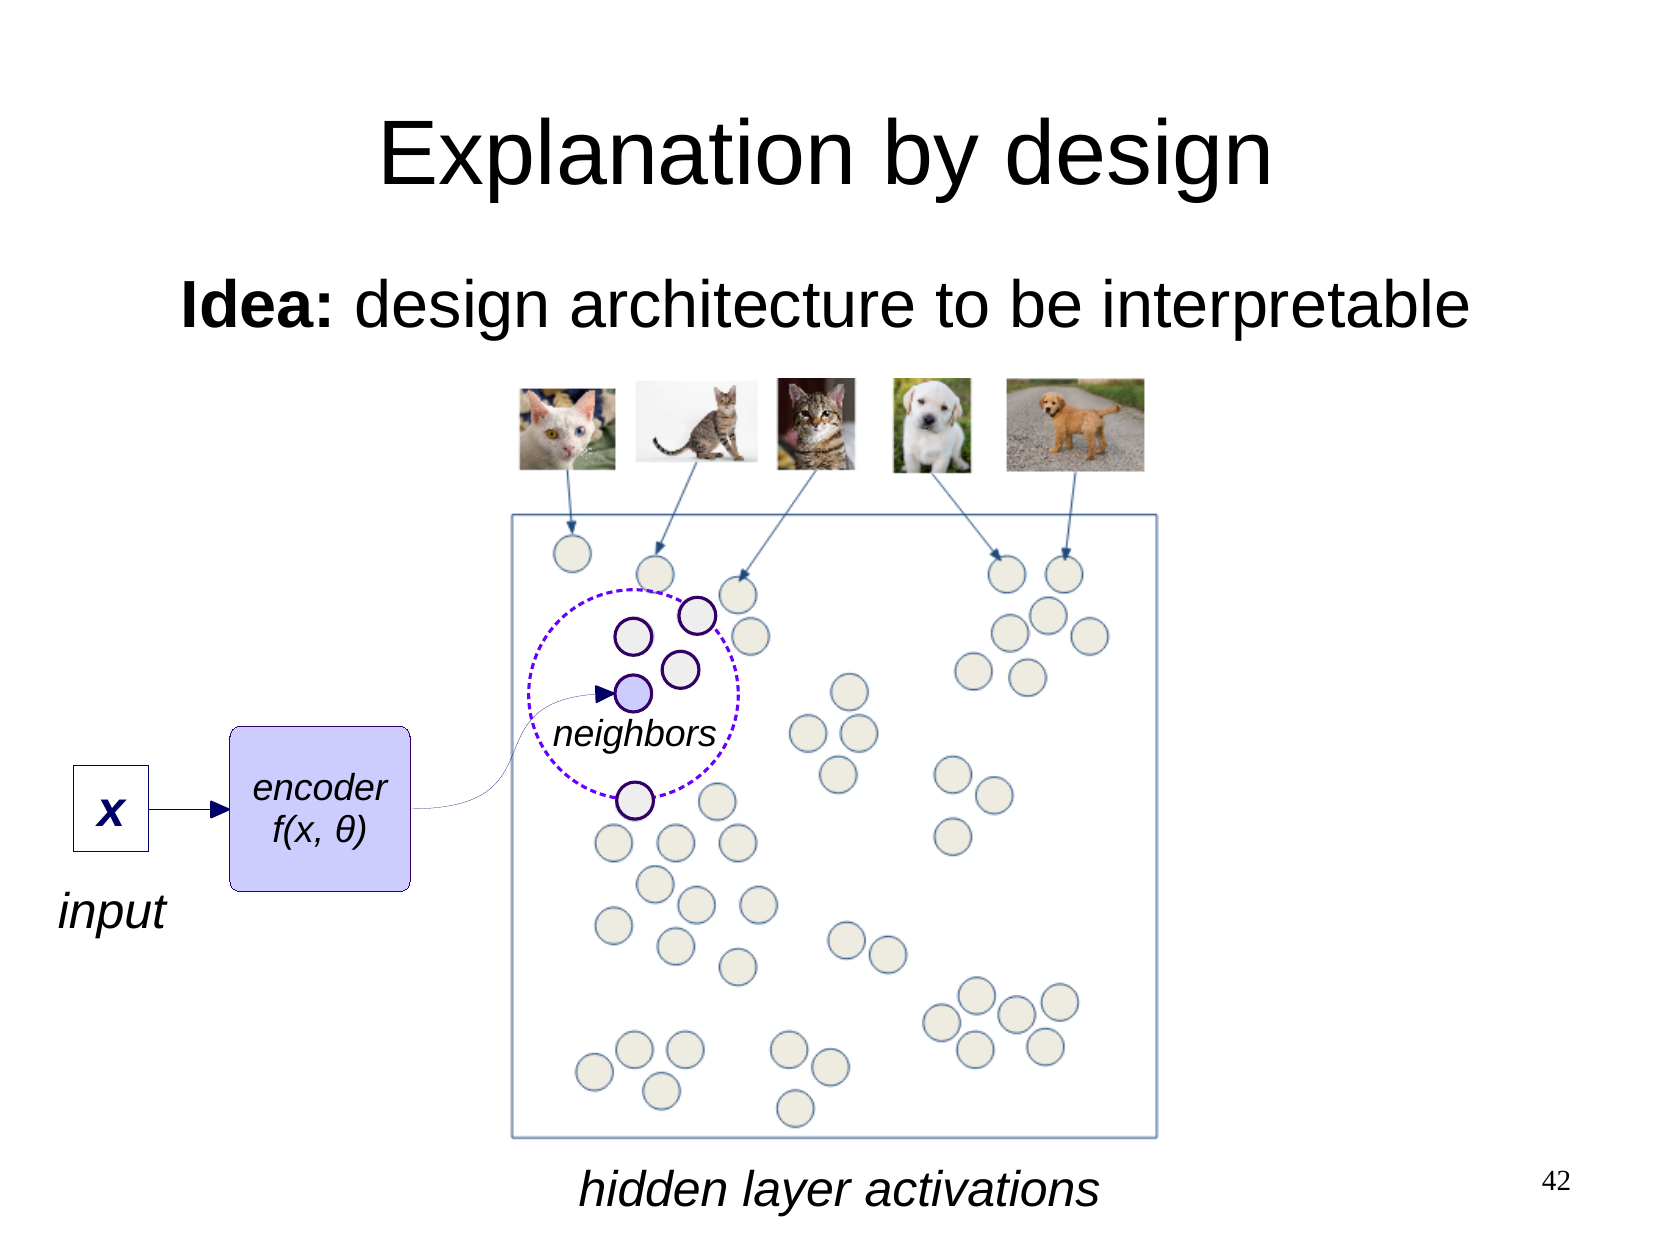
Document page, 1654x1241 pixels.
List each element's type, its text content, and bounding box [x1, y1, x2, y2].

text_box hidden layer activations [412, 1114, 1268, 1241]
picture [503, 378, 1165, 1144]
text_box neighbors [537, 704, 733, 804]
text_box input [57, 836, 177, 986]
text_box encoder f(x, θ) [229, 726, 411, 892]
subtitle Idea: design architecture to be interpretable [82, 254, 1571, 355]
title Explanation by design [82, 49, 1571, 254]
text_box x [73, 765, 149, 836]
text_box [616, 782, 654, 820]
text_box [528, 589, 739, 736]
